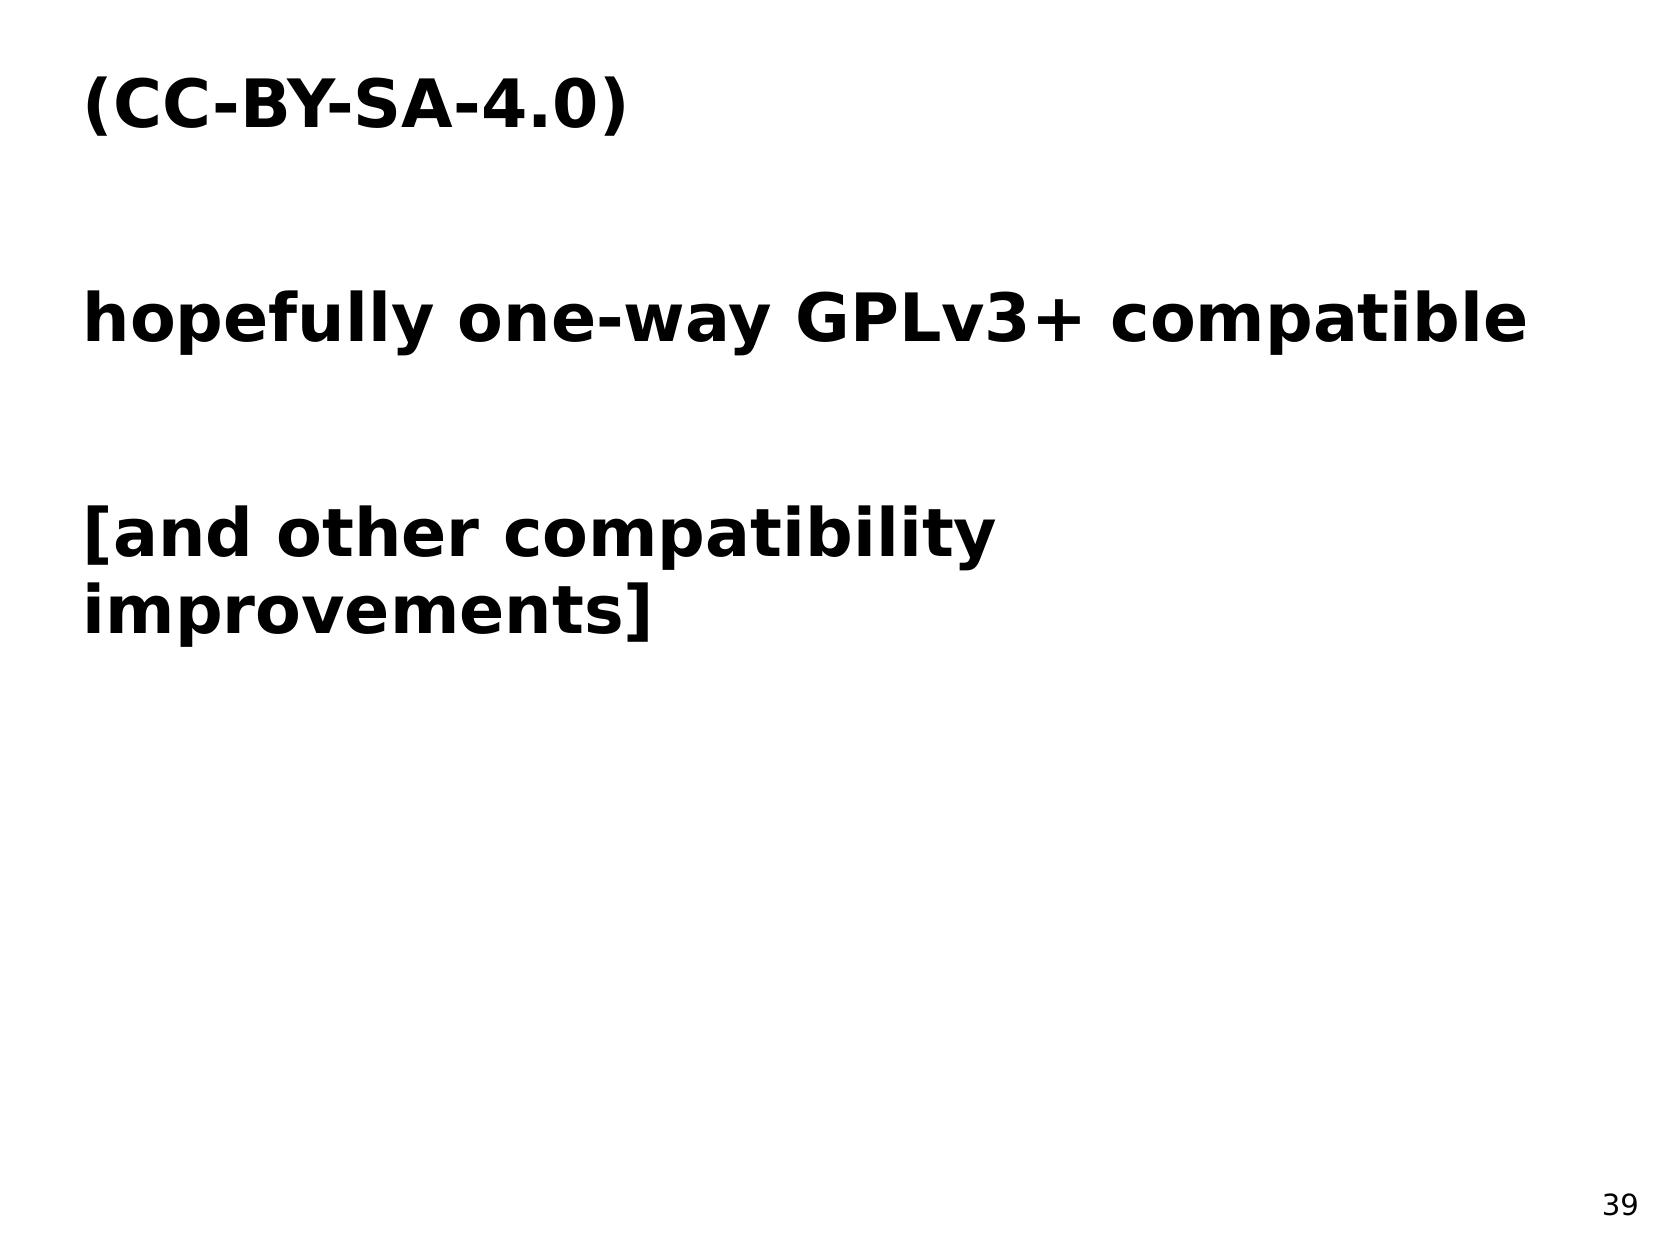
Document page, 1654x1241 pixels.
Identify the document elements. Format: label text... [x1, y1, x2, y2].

list (CC-BY-SA-4.0) hopefully one-way GPLv3+ compatible [and other compatibility improvements] [82, 65, 1571, 1062]
